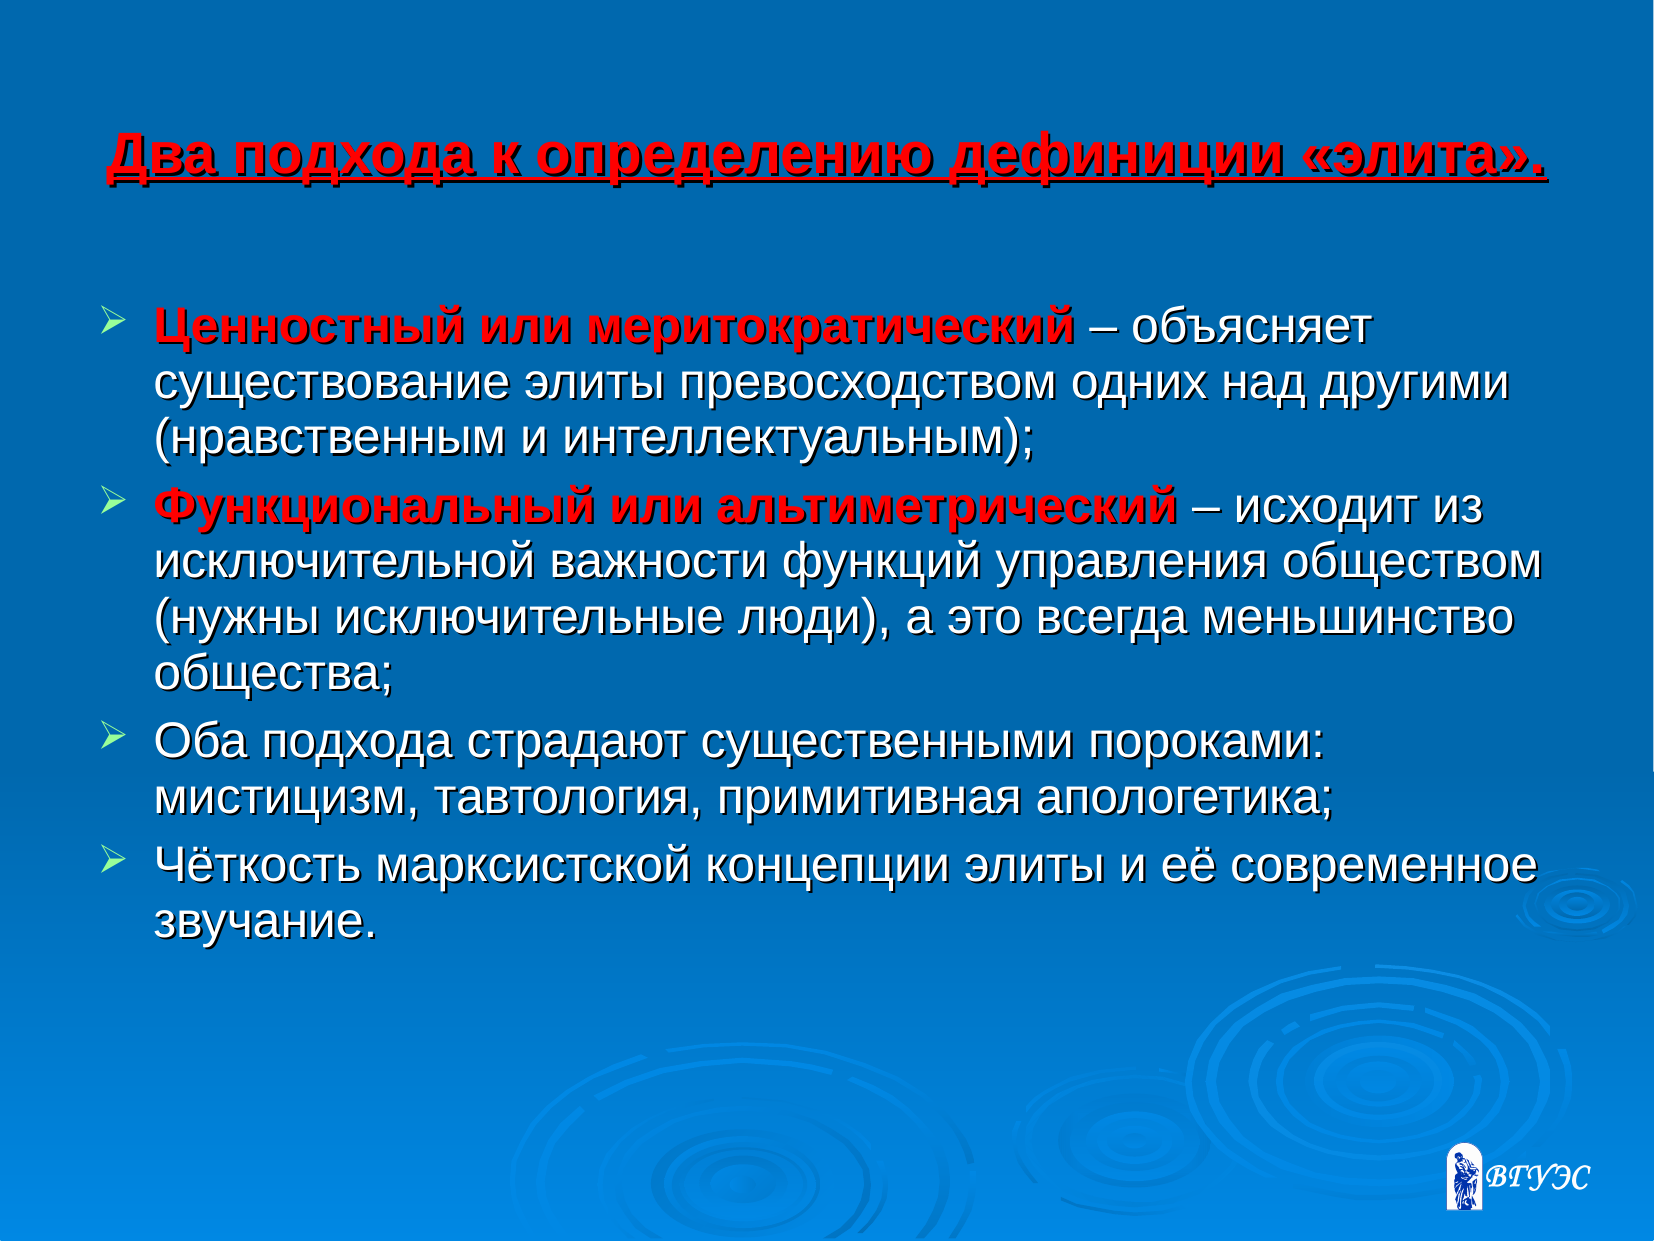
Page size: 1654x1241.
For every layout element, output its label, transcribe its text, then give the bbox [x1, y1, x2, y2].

list Ценностный или меритократический – объясняет существование элиты превосходством одних над другими (нравственным и интеллектуальным); Функциональный или альтиметрический – исходит из исключительной важности функций управления обществом (нужны исключительные люди), а это всегда меньшинство общества; Оба подхода страдают существенными пороками: мистицизм, тавтология, примитивная апологетика; Чёткость марксистской концепции элиты и её современное звучание. [82, 289, 1571, 1108]
title Два подхода к определению дефиниции «элита». [82, 50, 1571, 257]
picture [1446, 1142, 1592, 1211]
